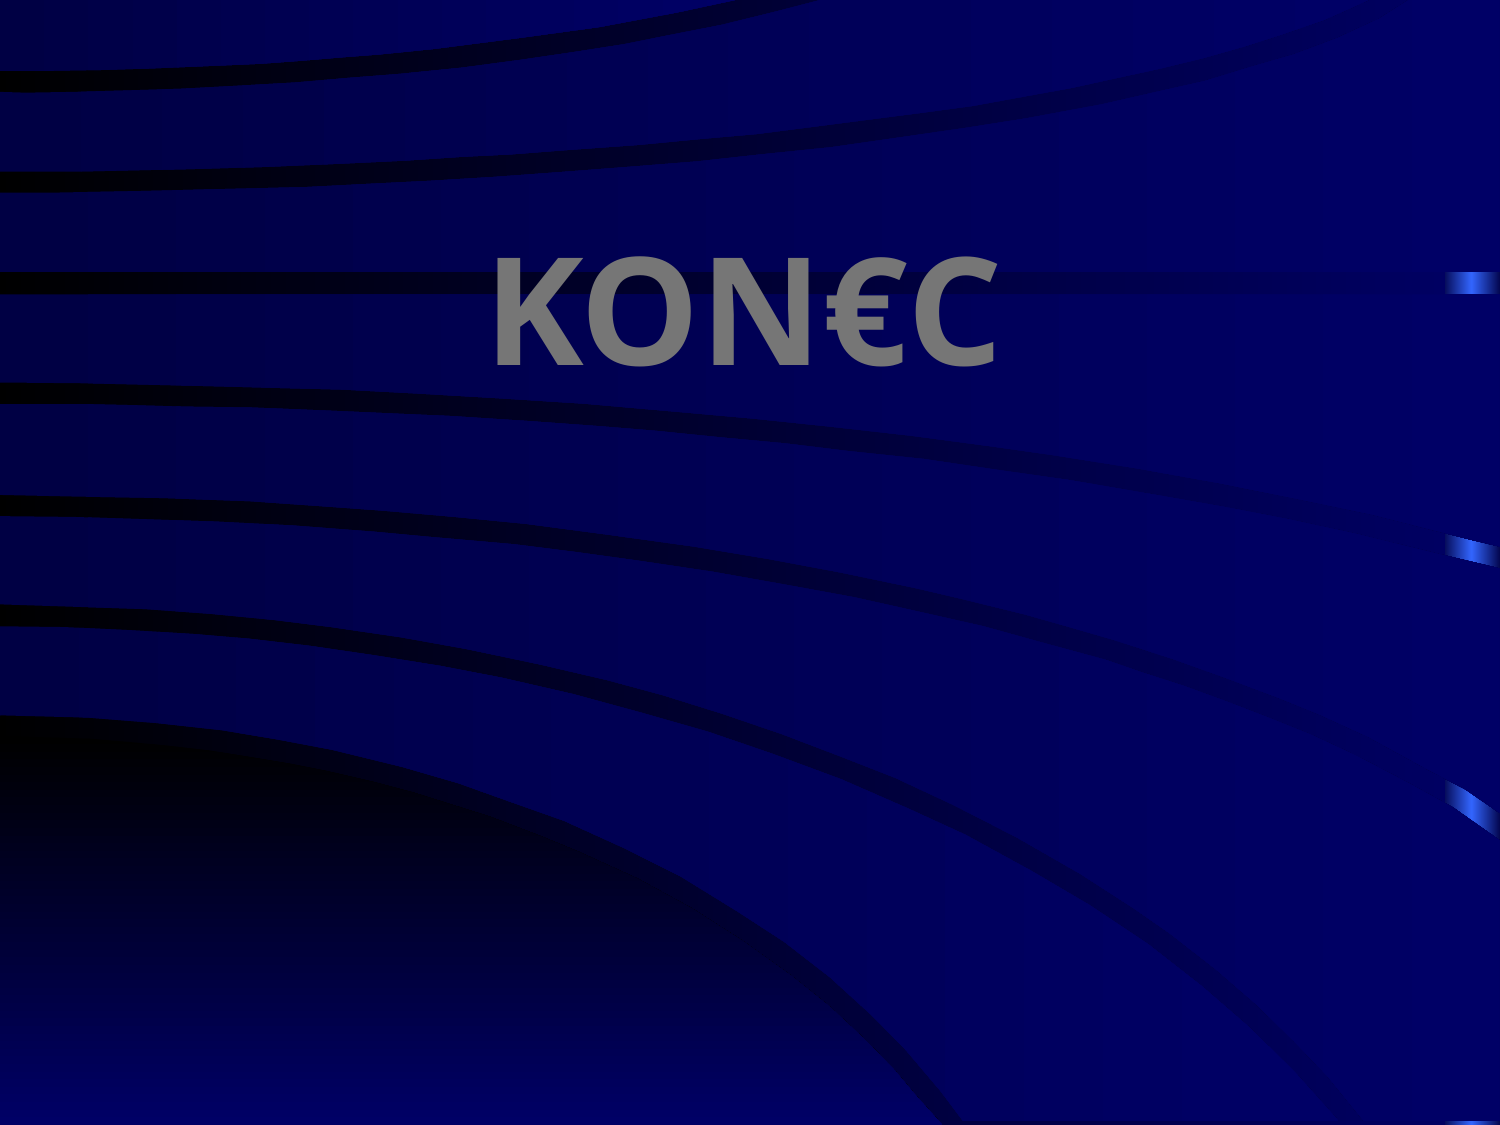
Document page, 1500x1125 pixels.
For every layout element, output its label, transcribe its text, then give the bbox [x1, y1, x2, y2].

text_box KON€C [230, 207, 1258, 847]
